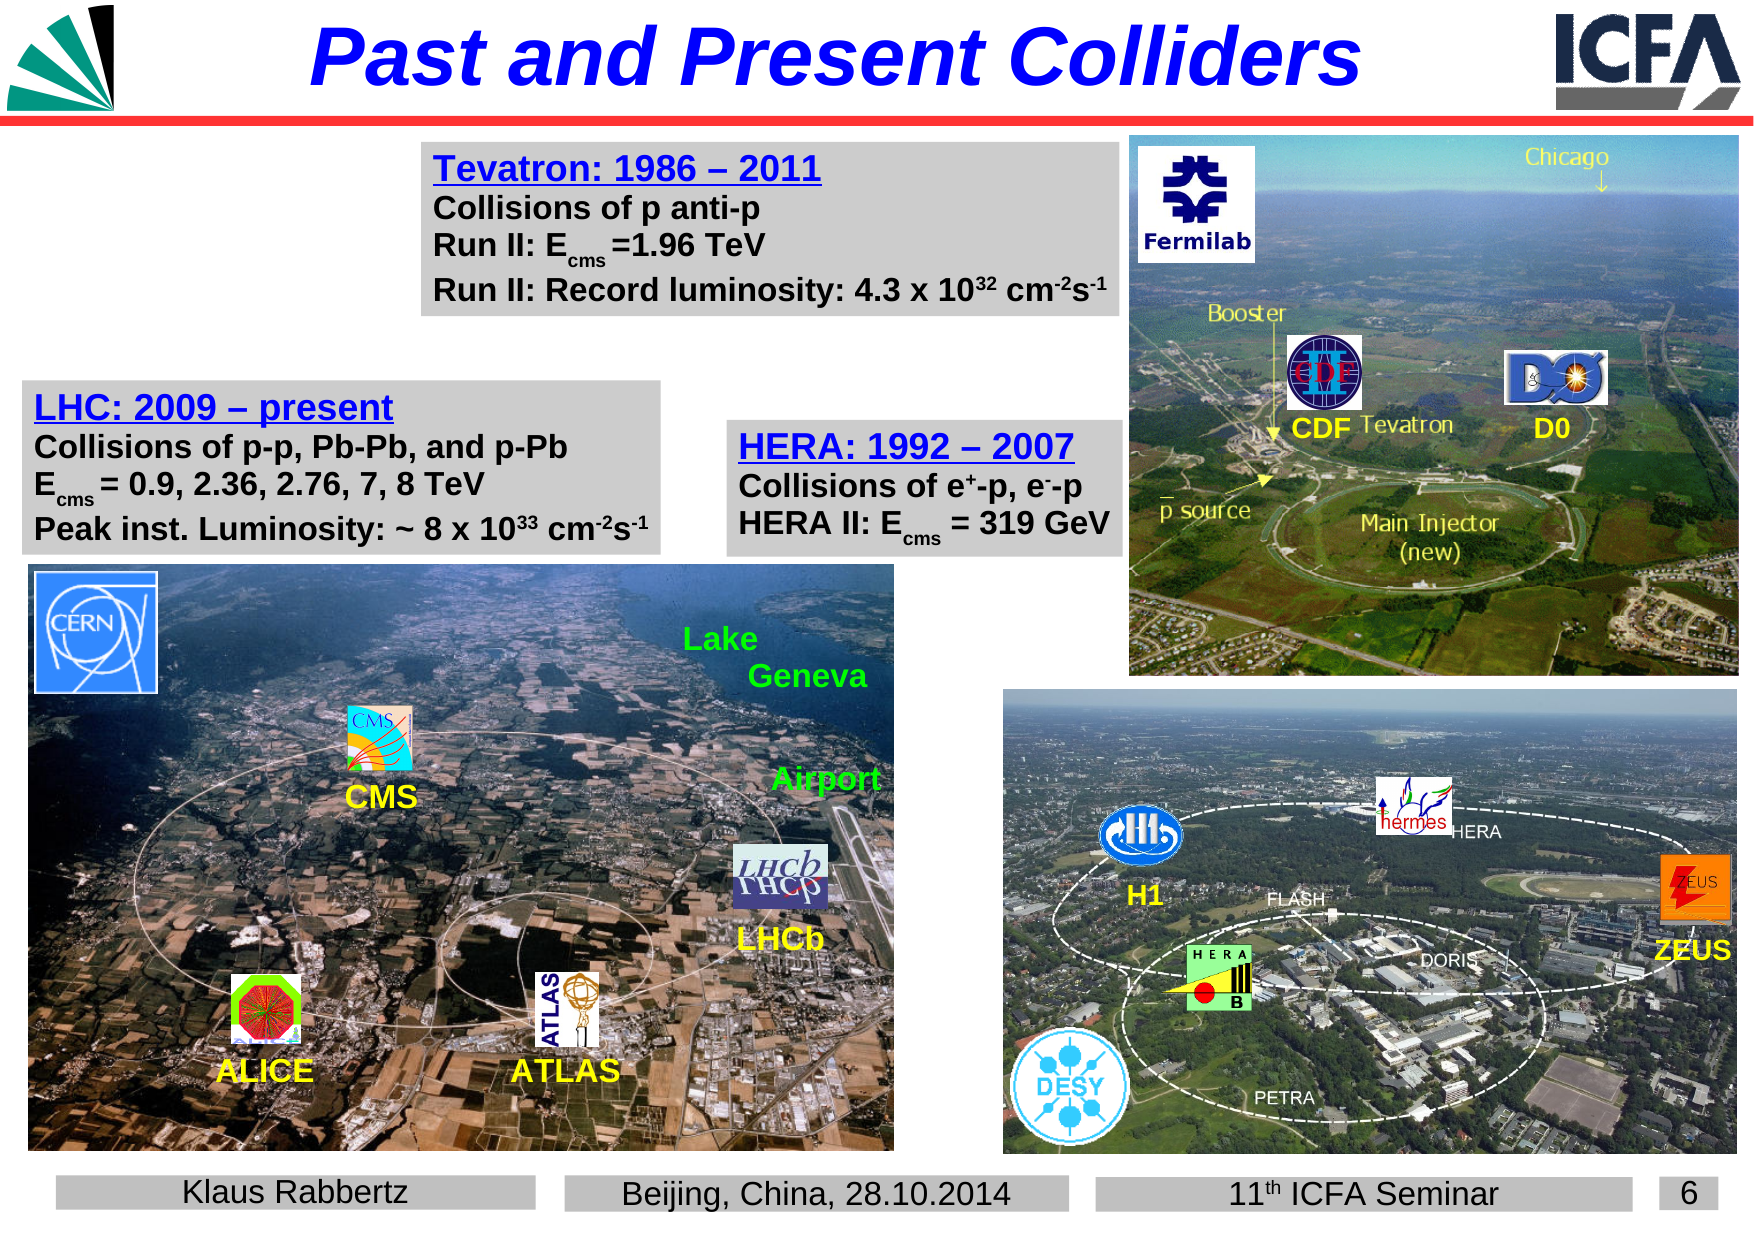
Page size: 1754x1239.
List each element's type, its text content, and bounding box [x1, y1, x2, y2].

text_box Tevatron: 1986 – 2011 Collisions of p anti-p Run II: Ecms =1.96 TeV Run II: Record luminosity: 4.3 x 1032 cm-2s-1 [421, 141, 1119, 317]
text_box Lake Geneva [670, 614, 895, 708]
title Past and Present Colliders [129, 0, 1545, 114]
text_box CDF [1279, 406, 1364, 451]
text_box LHCb [724, 914, 846, 968]
text_box HERA: 1992 – 2007 Collisions of e+-p, e--p HERA II: Ecms = 319 GeV [726, 419, 1121, 557]
text_box H1 [1114, 873, 1177, 919]
text_box ZEUS [1642, 927, 1745, 973]
text_box CMS [332, 772, 439, 826]
picture [1003, 689, 1737, 1154]
text_box ALICE [203, 1046, 333, 1098]
text_box ATLAS [498, 1046, 642, 1100]
picture [1129, 135, 1740, 677]
picture [7, 5, 114, 112]
text_box Airport [758, 754, 903, 808]
text_box LHC: 2009 – present Collisions of p-p, Pb-Pb, and p-Pb Ecms = 0.9, 2.36, 2.76, 7, 8 TeV Peak inst. Luminosity: ~ 8 x 1033 cm-2s-1 [22, 380, 660, 555]
text_box D0 [1521, 406, 1583, 451]
picture [28, 564, 894, 1151]
picture [1556, 14, 1741, 110]
